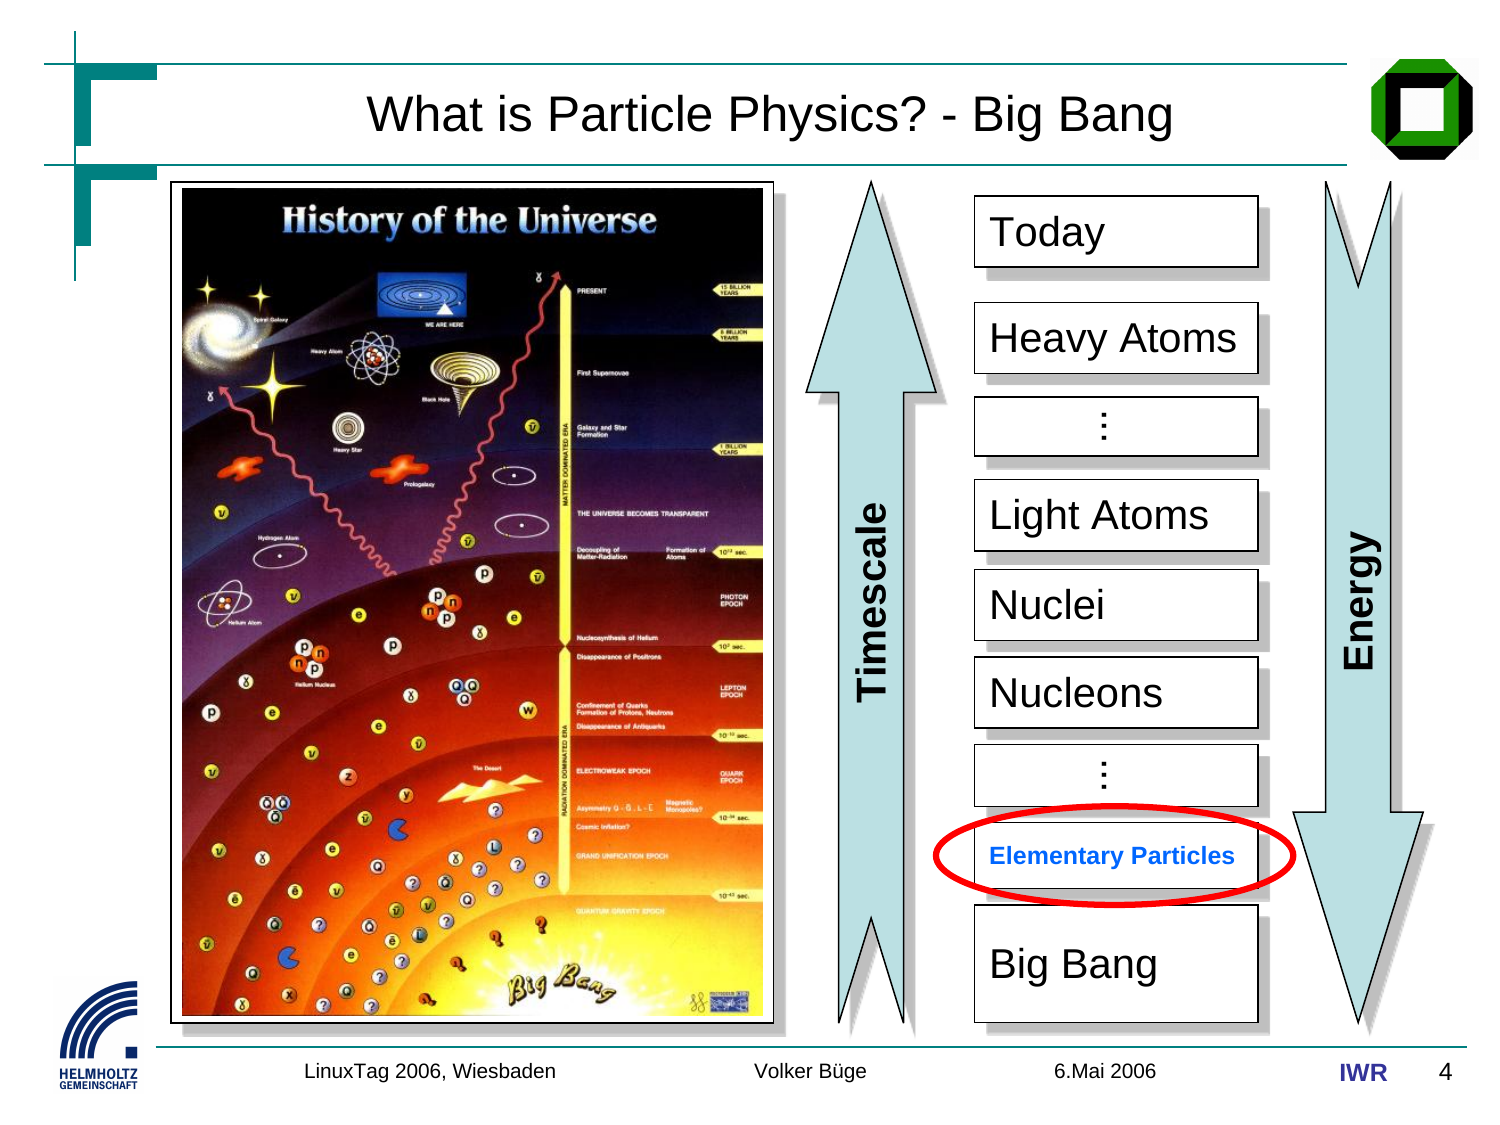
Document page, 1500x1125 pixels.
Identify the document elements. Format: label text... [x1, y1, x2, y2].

text_box [171, 182, 774, 1024]
title What is Particle Physics? - Big Bang [194, 53, 1347, 165]
text_box Nucleons [974, 657, 1259, 729]
text_box Light Atoms [974, 479, 1259, 551]
picture [182, 188, 763, 1016]
text_box ... [974, 397, 1259, 457]
text_box Today [974, 196, 1259, 268]
text_box Big Bang [974, 904, 1259, 1023]
text_box Energy [1293, 181, 1424, 1023]
picture [1370, 58, 1479, 160]
text_box Elementary Particles [974, 822, 1259, 889]
text_box Nuclei [974, 569, 1259, 641]
text_box ... [974, 744, 1259, 807]
text_box Heavy Atoms [974, 302, 1259, 374]
text_box Timescale [806, 181, 936, 1024]
